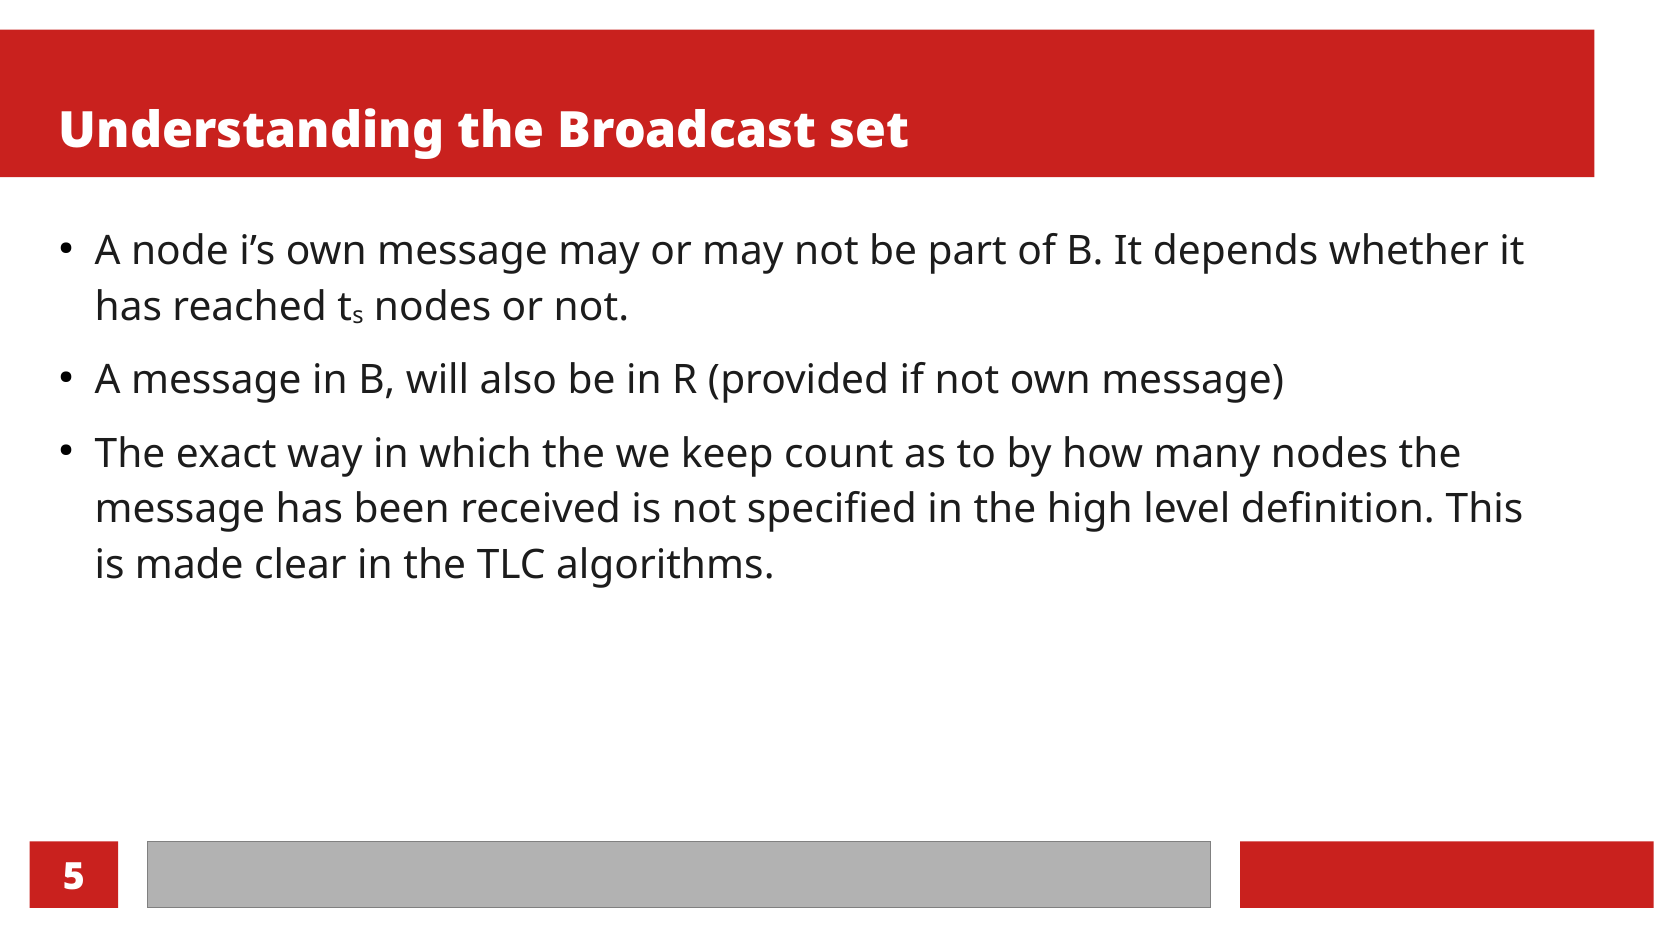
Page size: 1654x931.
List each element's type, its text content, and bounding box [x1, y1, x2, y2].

title Understanding the Broadcast set [59, 44, 1595, 163]
list A node i’s own message may or may not be part of B. It depends whether it has reached ts nodes or not. A message in B, will also be in R (provided if not own message) The exact way in which the we keep count as to by how many nodes the message has been received is not specified in the high level definition. This is made clear in the TLC algorithms. [59, 221, 1565, 798]
